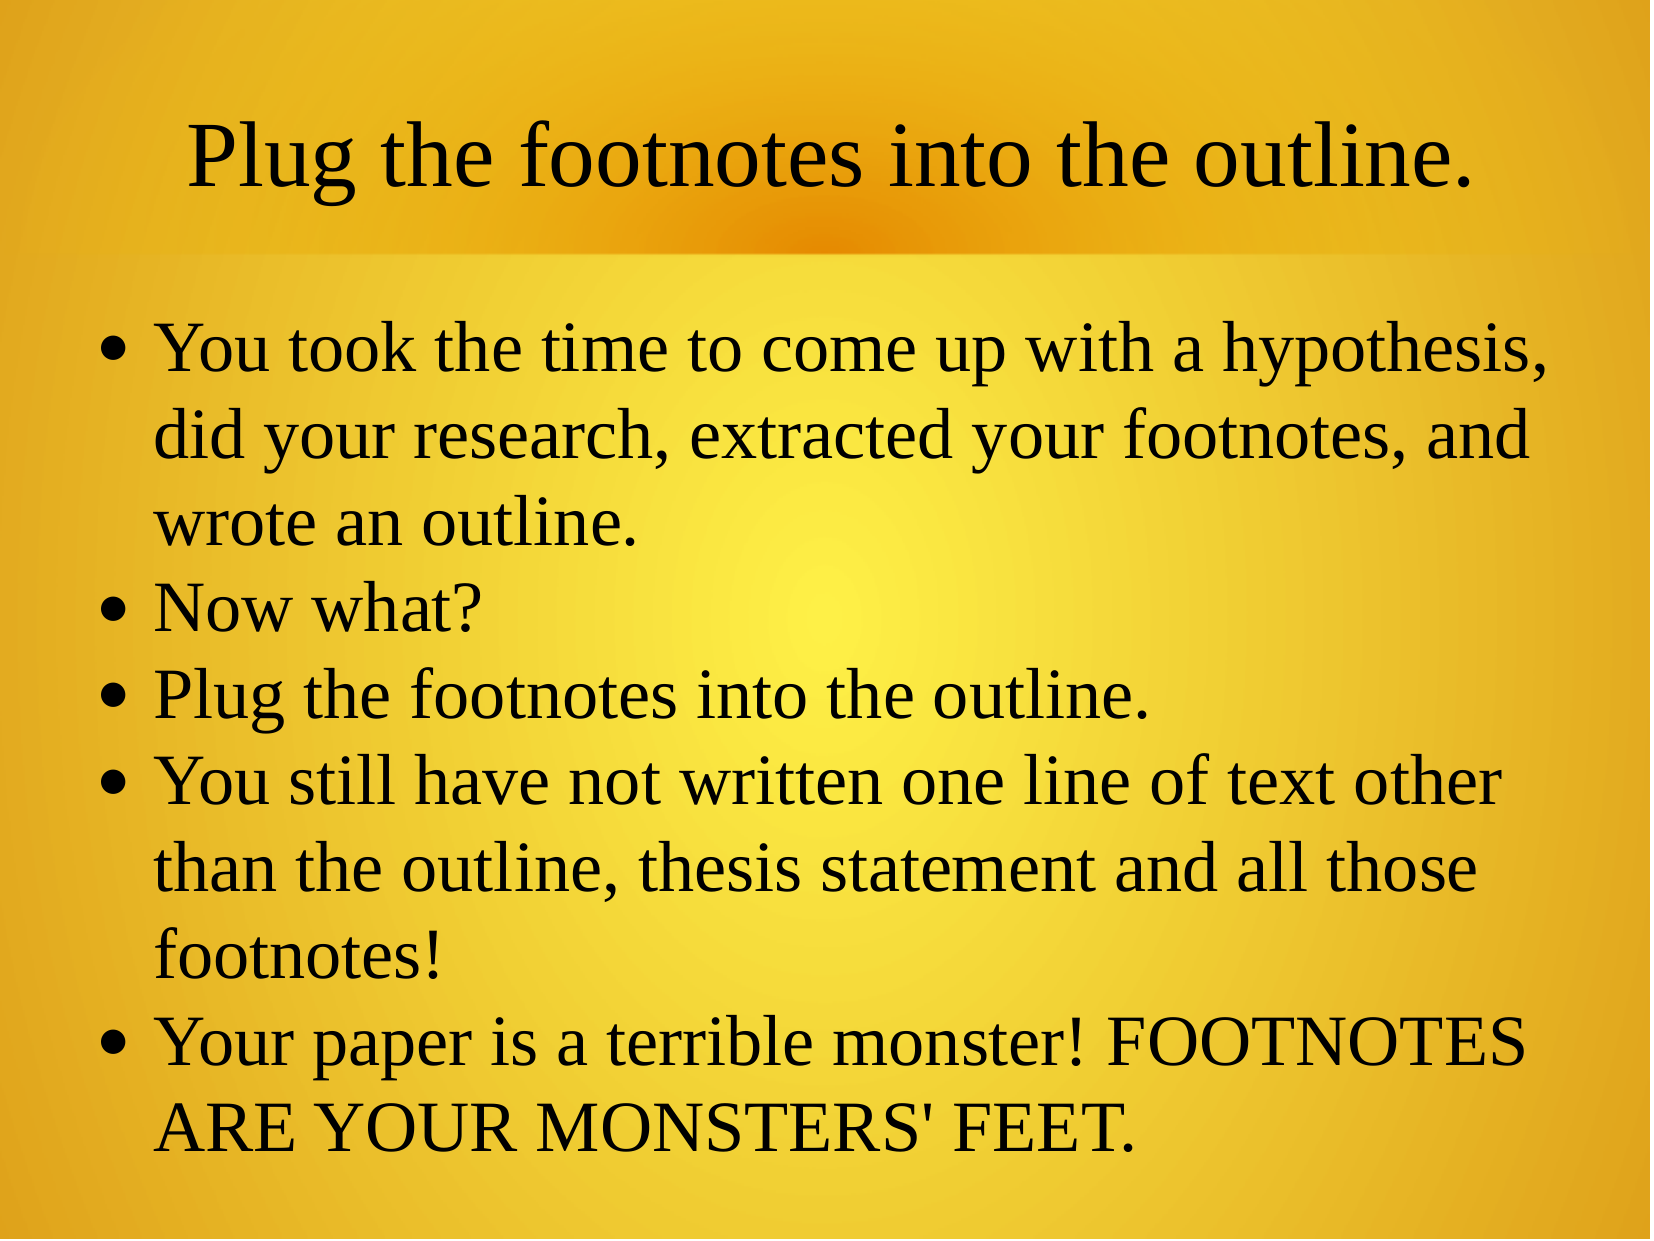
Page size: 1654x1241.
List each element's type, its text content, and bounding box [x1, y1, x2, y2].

text_box Plug the footnotes into the outline. [82, 47, 1571, 252]
picture [0, 0, 1650, 1239]
text_box You took the time to come up with a hypothesis, did your research, extracted your footnotes, and wrote an outline. Now what? Plug the footnotes into the outline. You still have not written one line of text other than the outline, thesis statement and all those footnotes! Your paper is a terrible monster! FOOTNOTES ARE YOUR MONSTERS' FEET. [82, 299, 1571, 1019]
